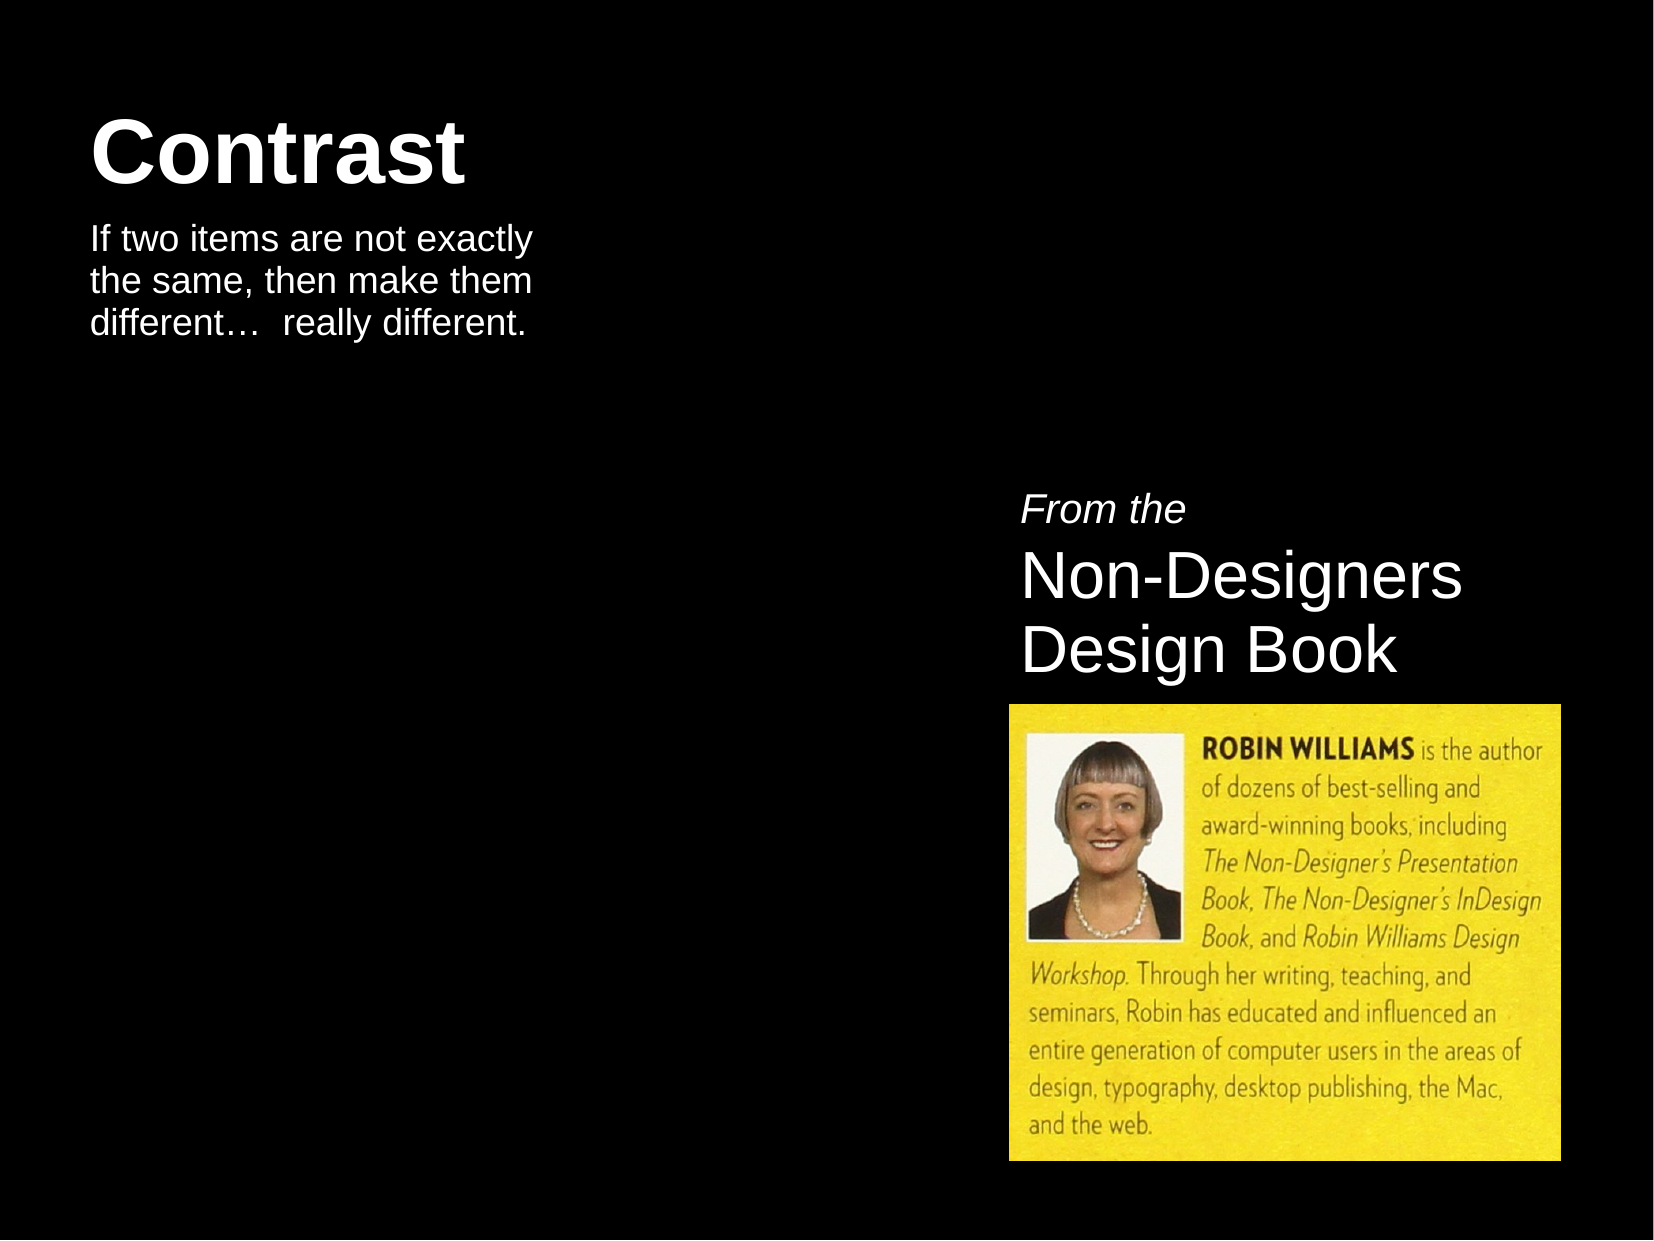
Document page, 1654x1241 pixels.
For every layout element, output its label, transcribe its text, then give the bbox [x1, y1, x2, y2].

subtitle From the Non-Designers Design Book [1020, 290, 1571, 1010]
title Contrast [90, 47, 641, 256]
text_box If two items are not exactly the same, then make them different… really different. [75, 210, 571, 393]
picture [1009, 704, 1561, 1161]
